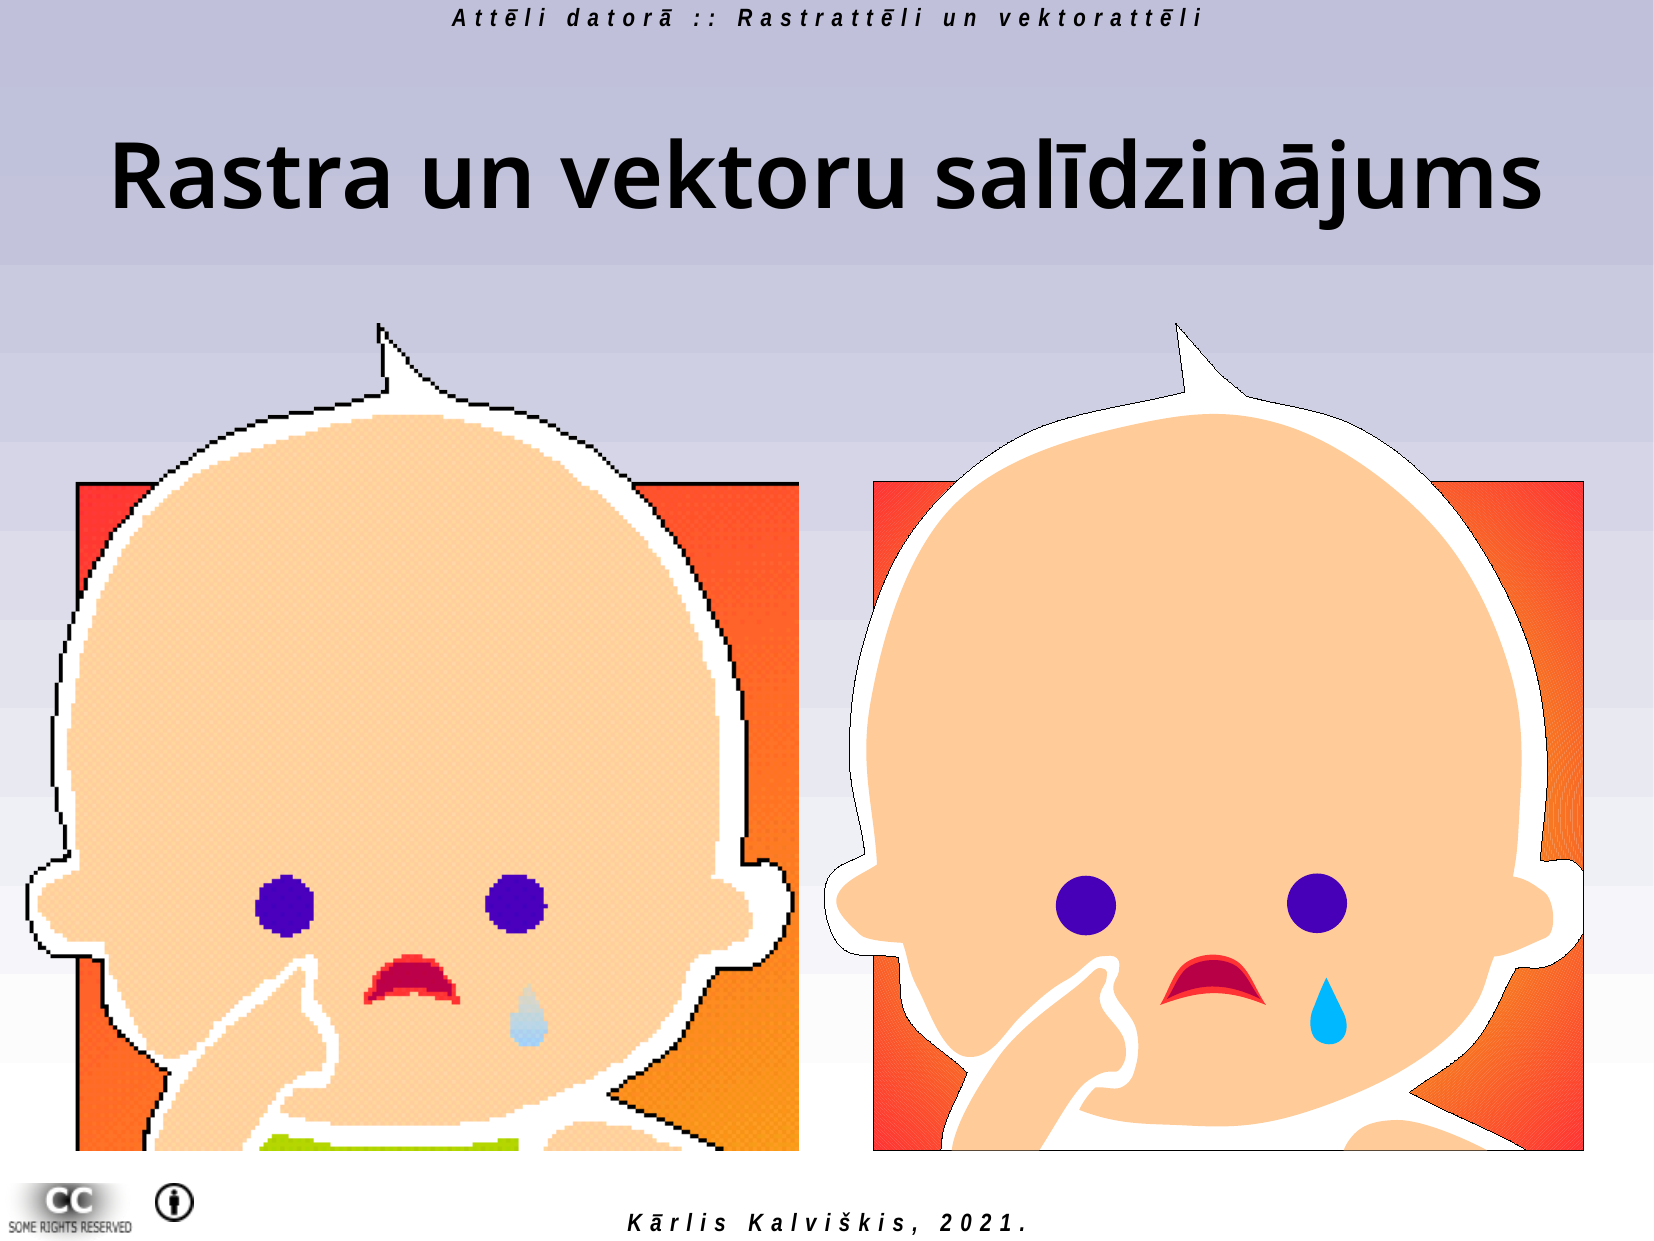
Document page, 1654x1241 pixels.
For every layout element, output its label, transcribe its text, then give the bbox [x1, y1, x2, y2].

picture [0, 0, 1654, 1241]
title Rastra un vektoru salīdzinājums [29, 49, 1625, 296]
text_box [824, 323, 1584, 1151]
